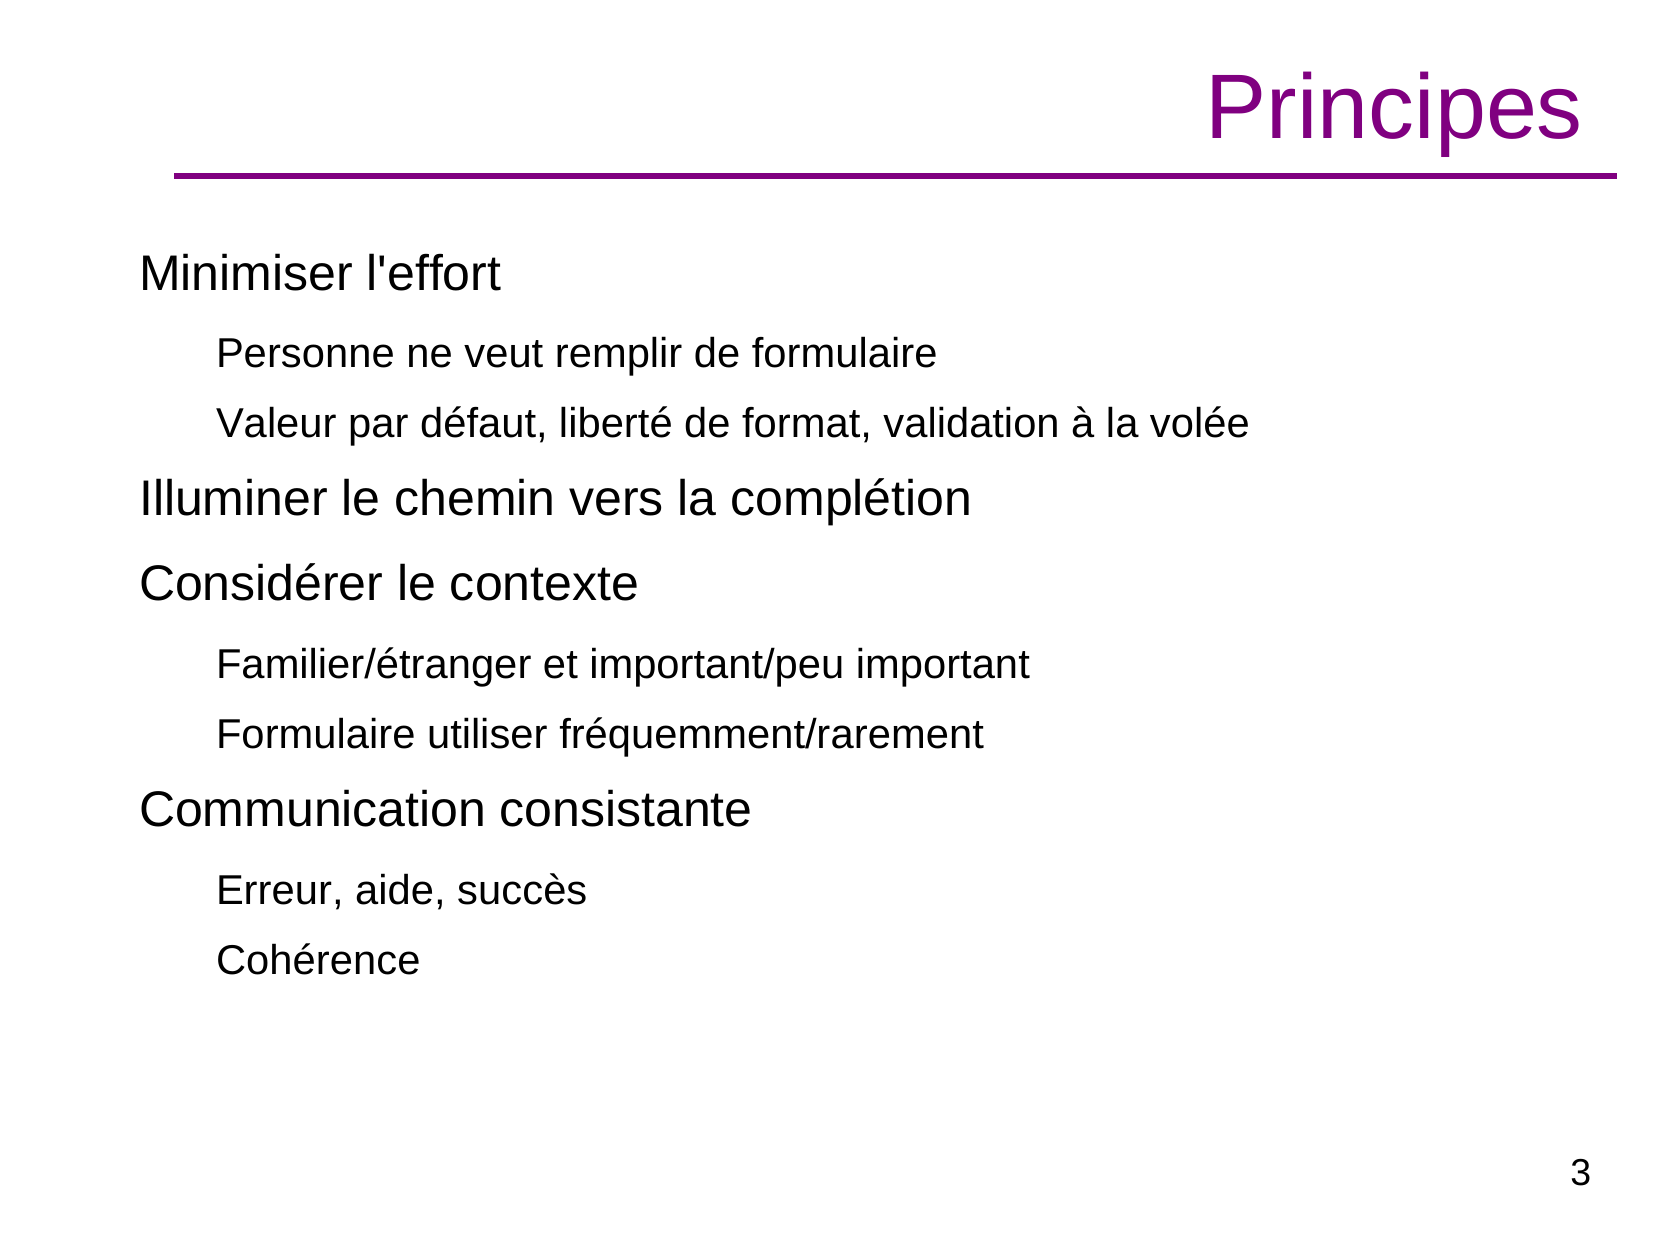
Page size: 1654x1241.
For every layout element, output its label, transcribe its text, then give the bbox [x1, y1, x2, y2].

title Principes [84, 39, 1584, 176]
list Minimiser l'effort Personne ne veut remplir de formulaire Valeur par défaut, liberté de format, validation à la volée Illuminer le chemin vers la complétion Considérer le contexte Familier/étranger et important/peu important Formulaire utiliser fréquemment/rarement Communication consistante Erreur, aide, succès Cohérence [121, 244, 1534, 1162]
